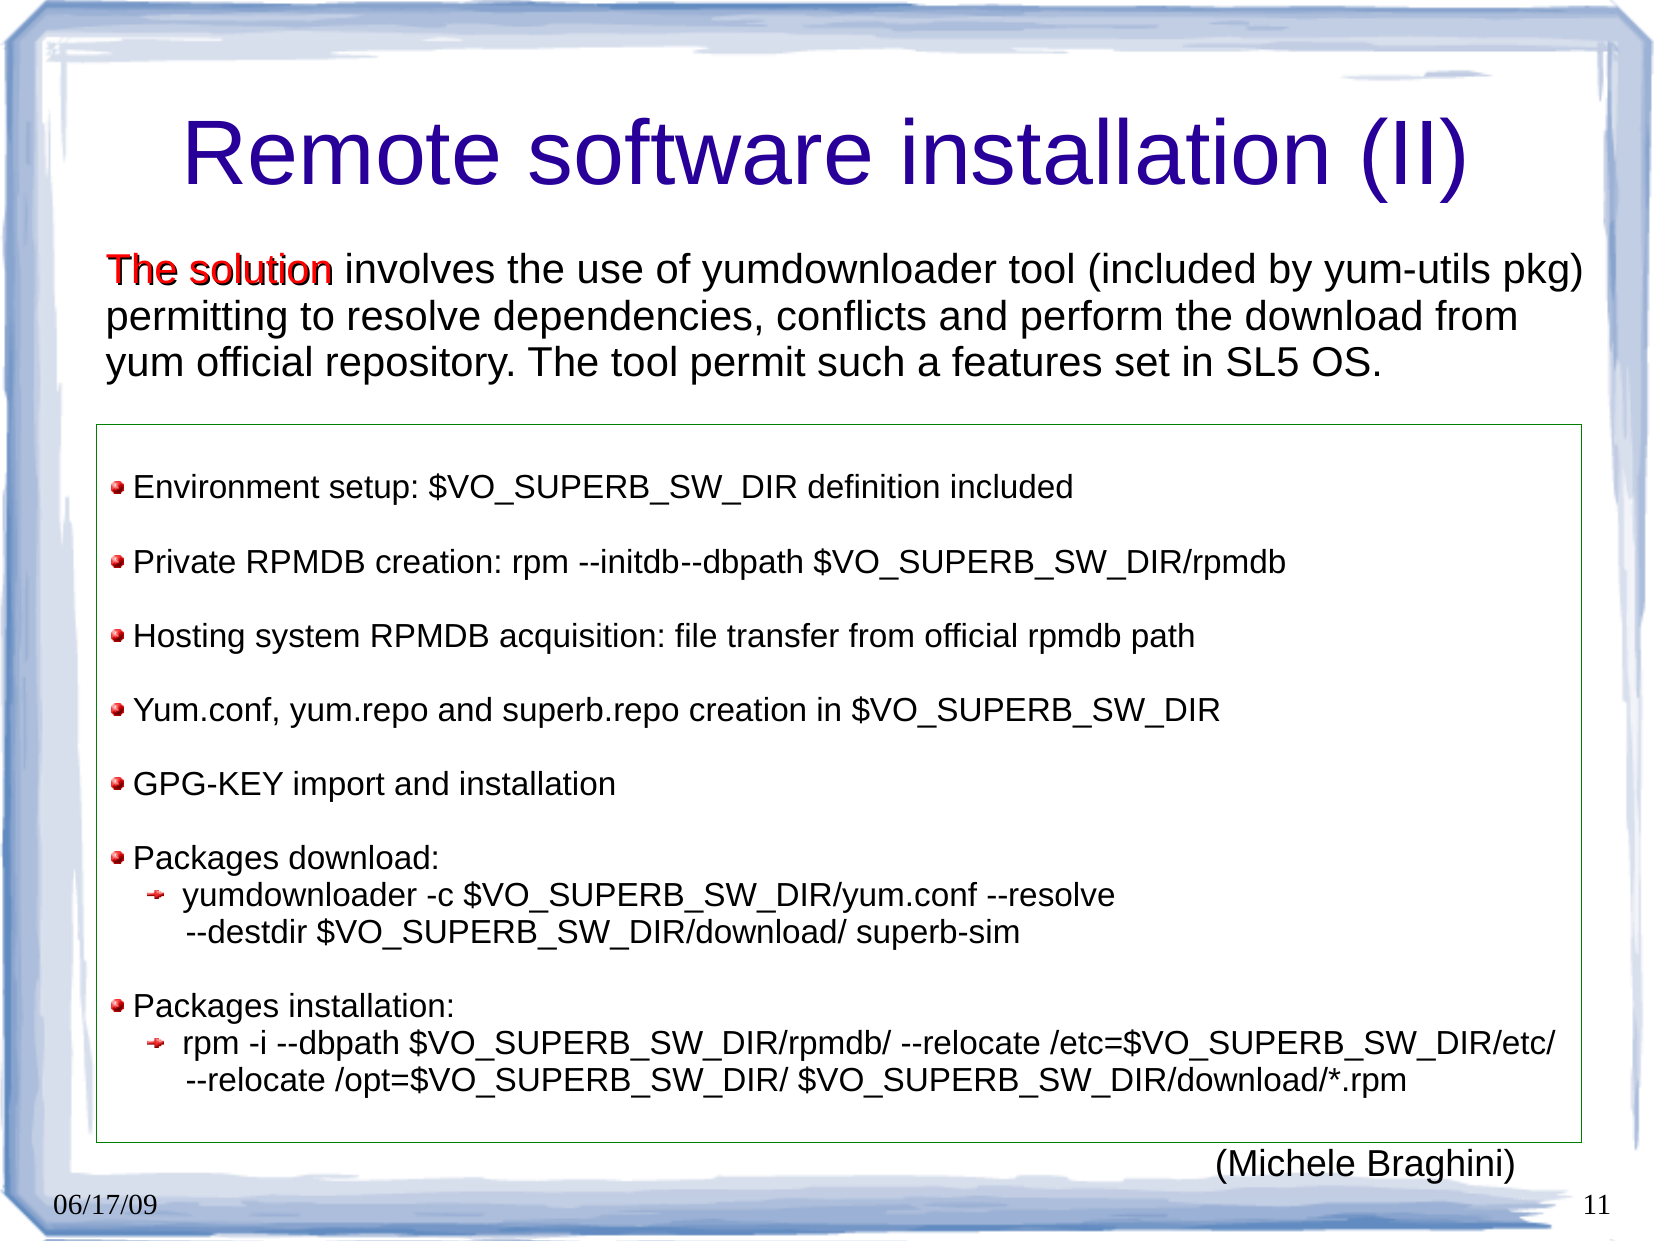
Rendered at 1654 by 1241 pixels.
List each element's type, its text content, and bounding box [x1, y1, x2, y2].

picture [0, 0, 1654, 1241]
text_box (Michele Braghini) [1200, 1135, 1532, 1193]
text_box Environment setup: $VO_SUPERB_SW_DIR definition included Private RPMDB creation: rpm --initdb--dbpath $VO_SUPERB_SW_DIR/rpmdb Hosting system RPMDB acquisition: file transfer from official rpmdb path Yum.conf, yum.repo and superb.repo creation in $VO_SUPERB_SW_DIR GPG-KEY import and installation Packages download: yumdownloader -c $VO_SUPERB_SW_DIR/yum.conf --resolve --destdir $VO_SUPERB_SW_DIR/download/ superb-sim Packages installation: rpm -i --dbpath $VO_SUPERB_SW_DIR/rpmdb/ --relocate /etc=$VO_SUPERB_SW_DIR/etc/ --relocate /opt=$VO_SUPERB_SW_DIR/ $VO_SUPERB_SW_DIR/download/*.rpm [96, 424, 1581, 1143]
text_box The solution involves the use of yumdownloader tool (included by yum-utils pkg) permitting to resolve dependencies, conflicts and perform the download from yum official repository. The tool permit such a features set in SL5 OS. [90, 238, 1611, 394]
title Remote software installation (II) [82, 56, 1571, 250]
